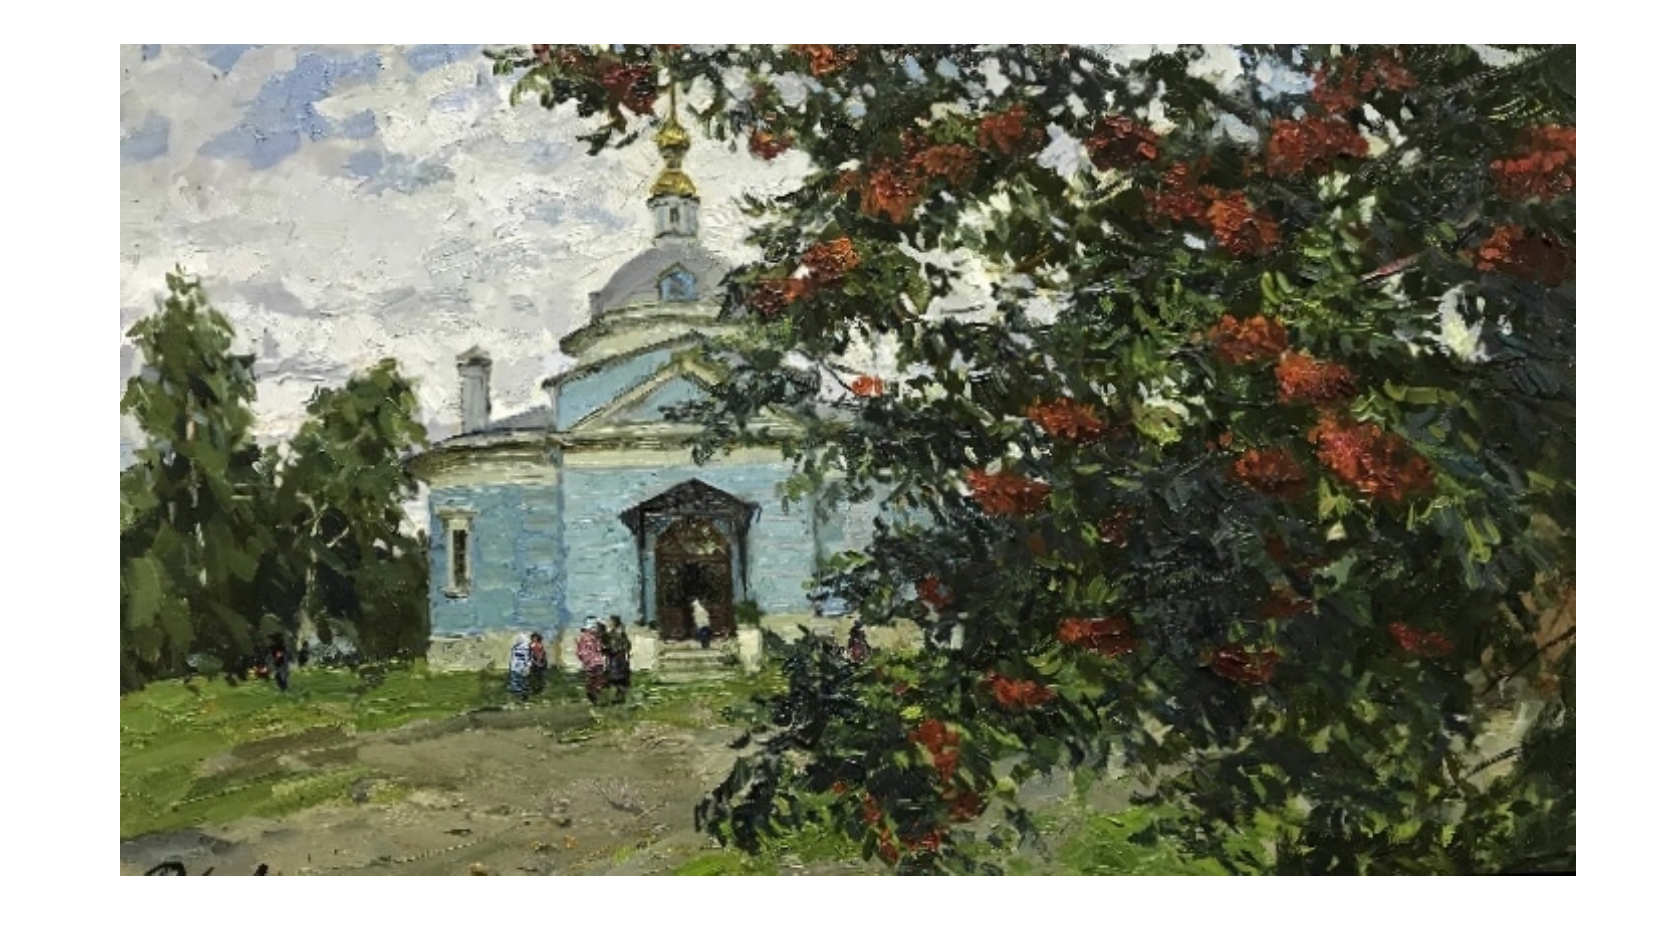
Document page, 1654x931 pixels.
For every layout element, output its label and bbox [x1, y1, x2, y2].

picture [120, 45, 1576, 876]
